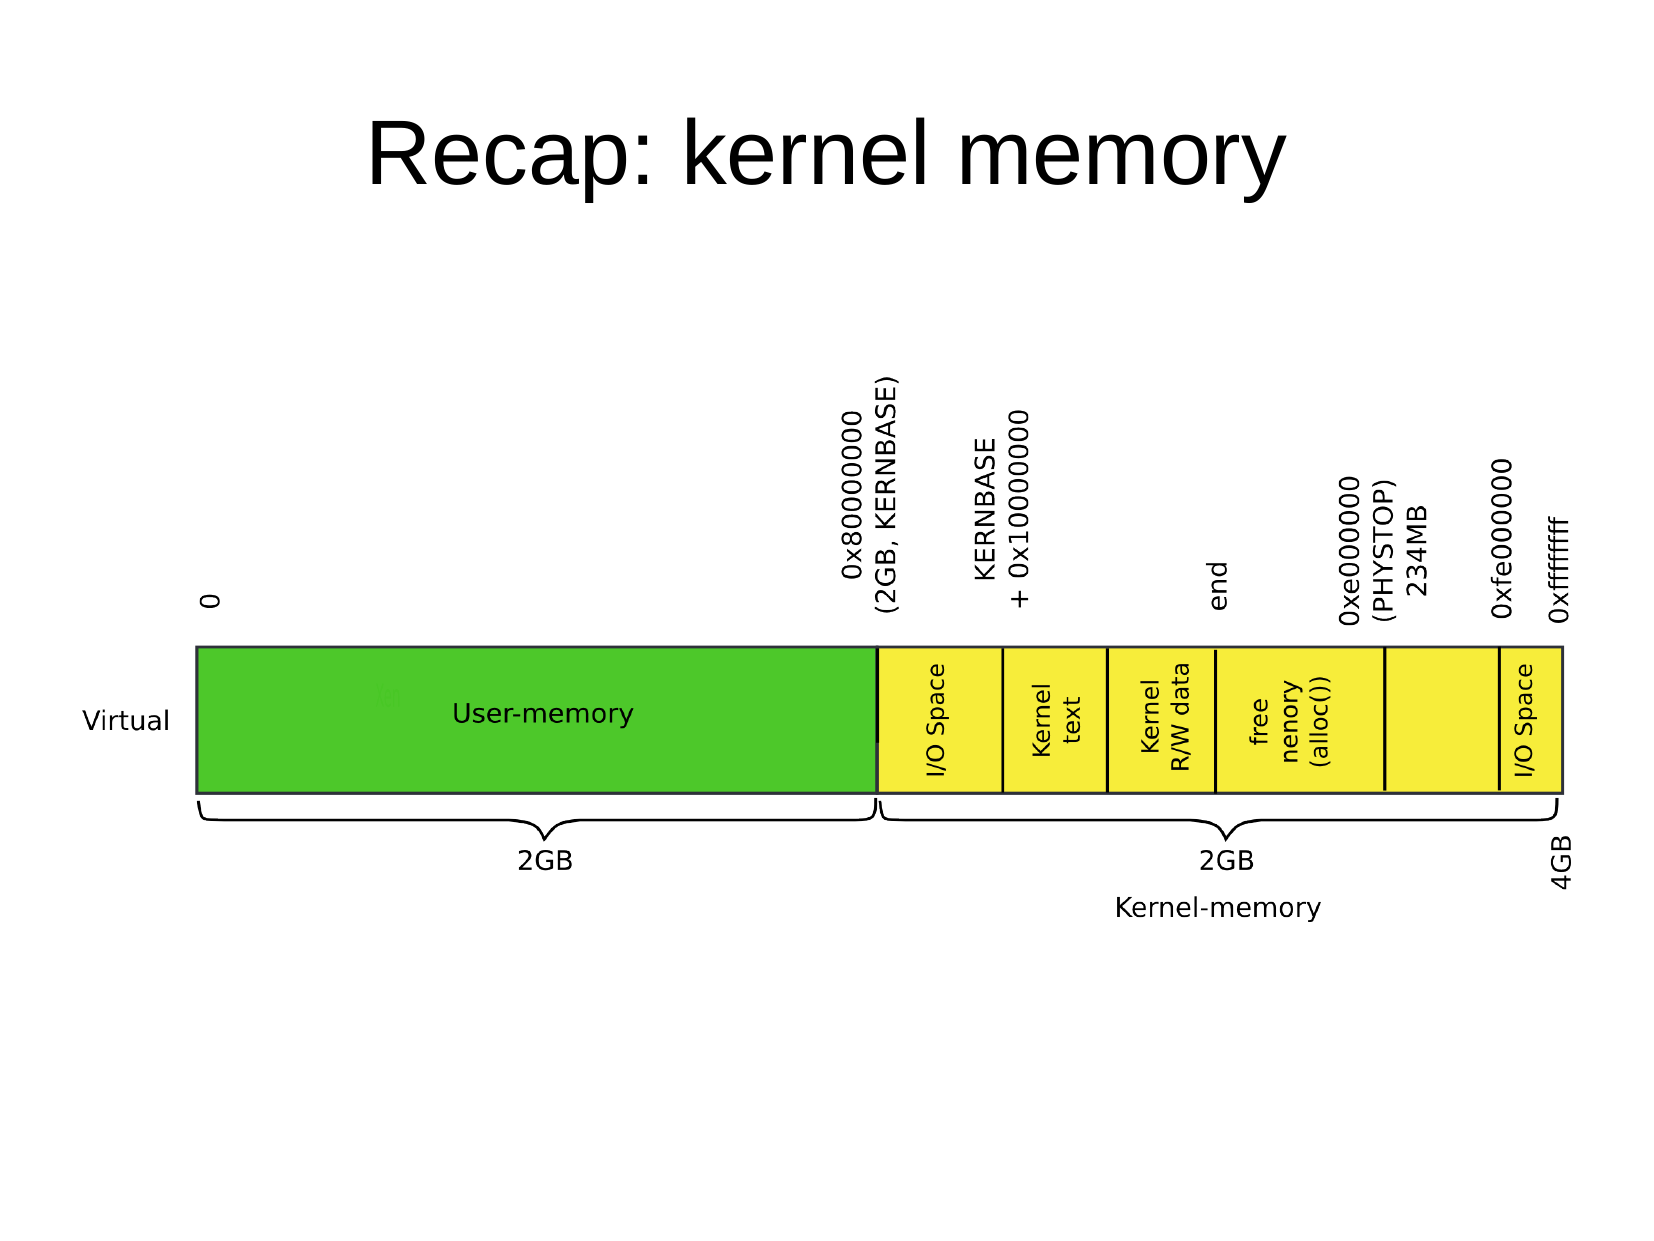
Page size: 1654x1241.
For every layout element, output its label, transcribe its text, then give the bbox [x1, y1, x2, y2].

title Recap: kernel memory [82, 49, 1571, 257]
picture [82, 377, 1571, 922]
